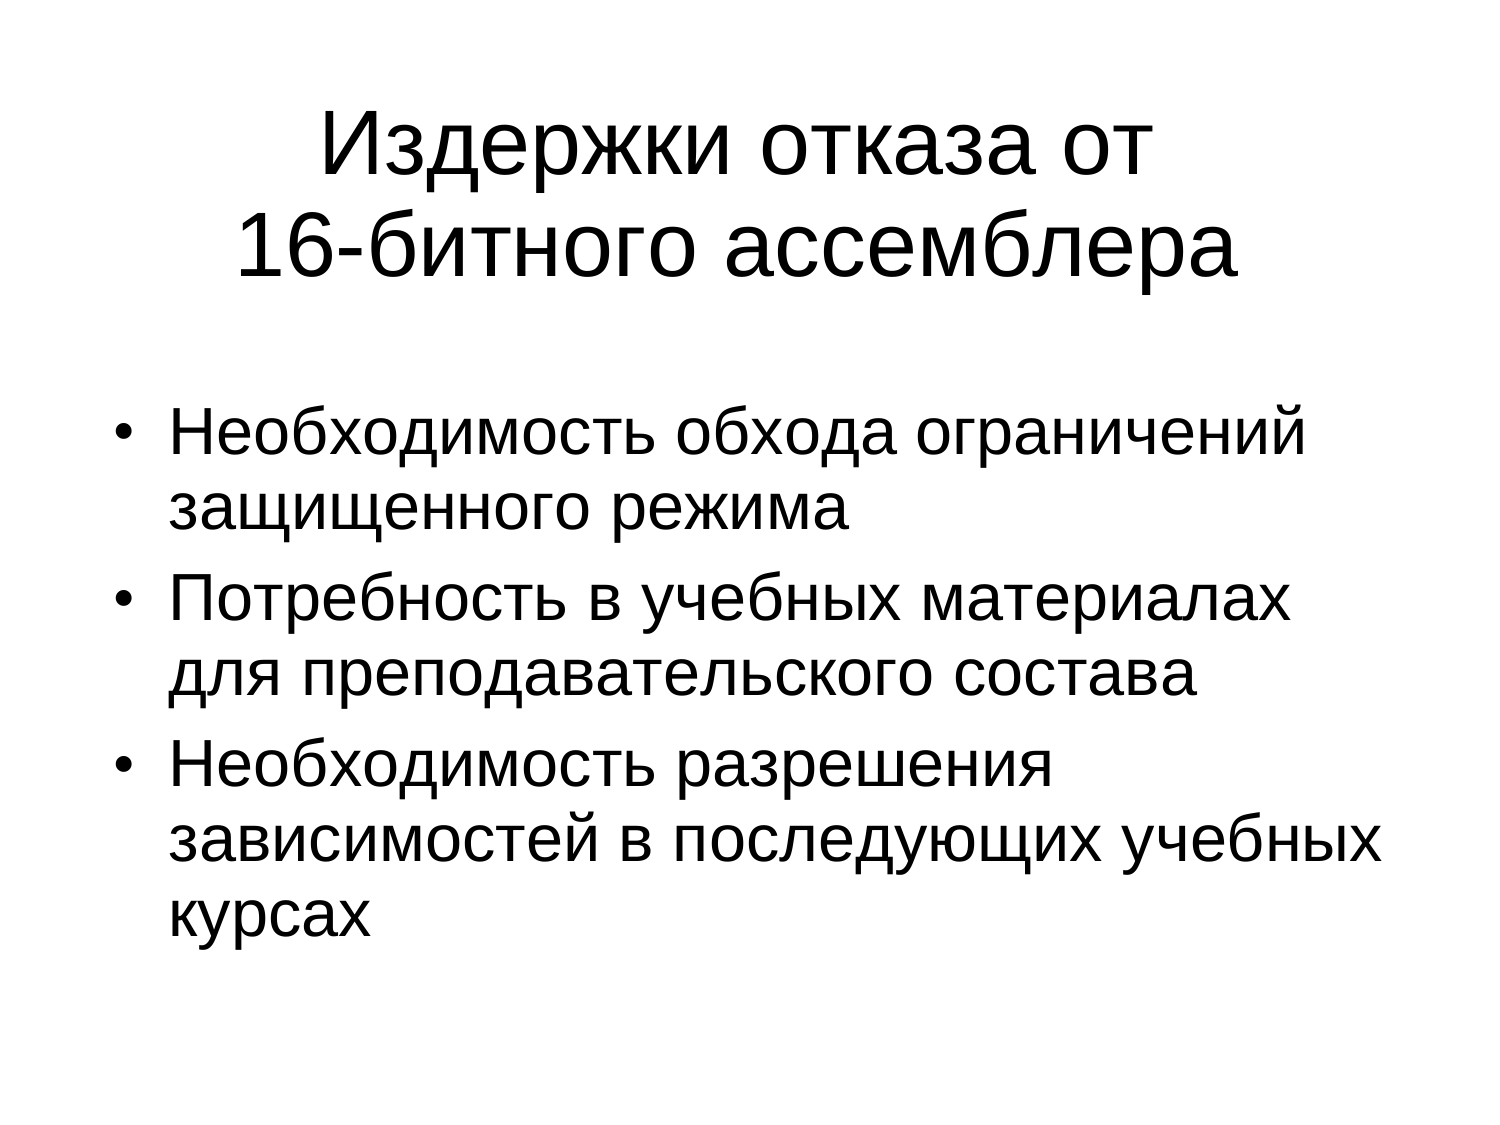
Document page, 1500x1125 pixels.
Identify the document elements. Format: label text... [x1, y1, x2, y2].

title Издержки отказа от 16-битного ассемблера [112, 72, 1388, 316]
subtitle Необходимость обхода ограничений защищенного режима Потребность в учебных материалах для преподавательского состава Необходимость разрешения зависимостей в последующих учебных курсах [112, 324, 1388, 1020]
